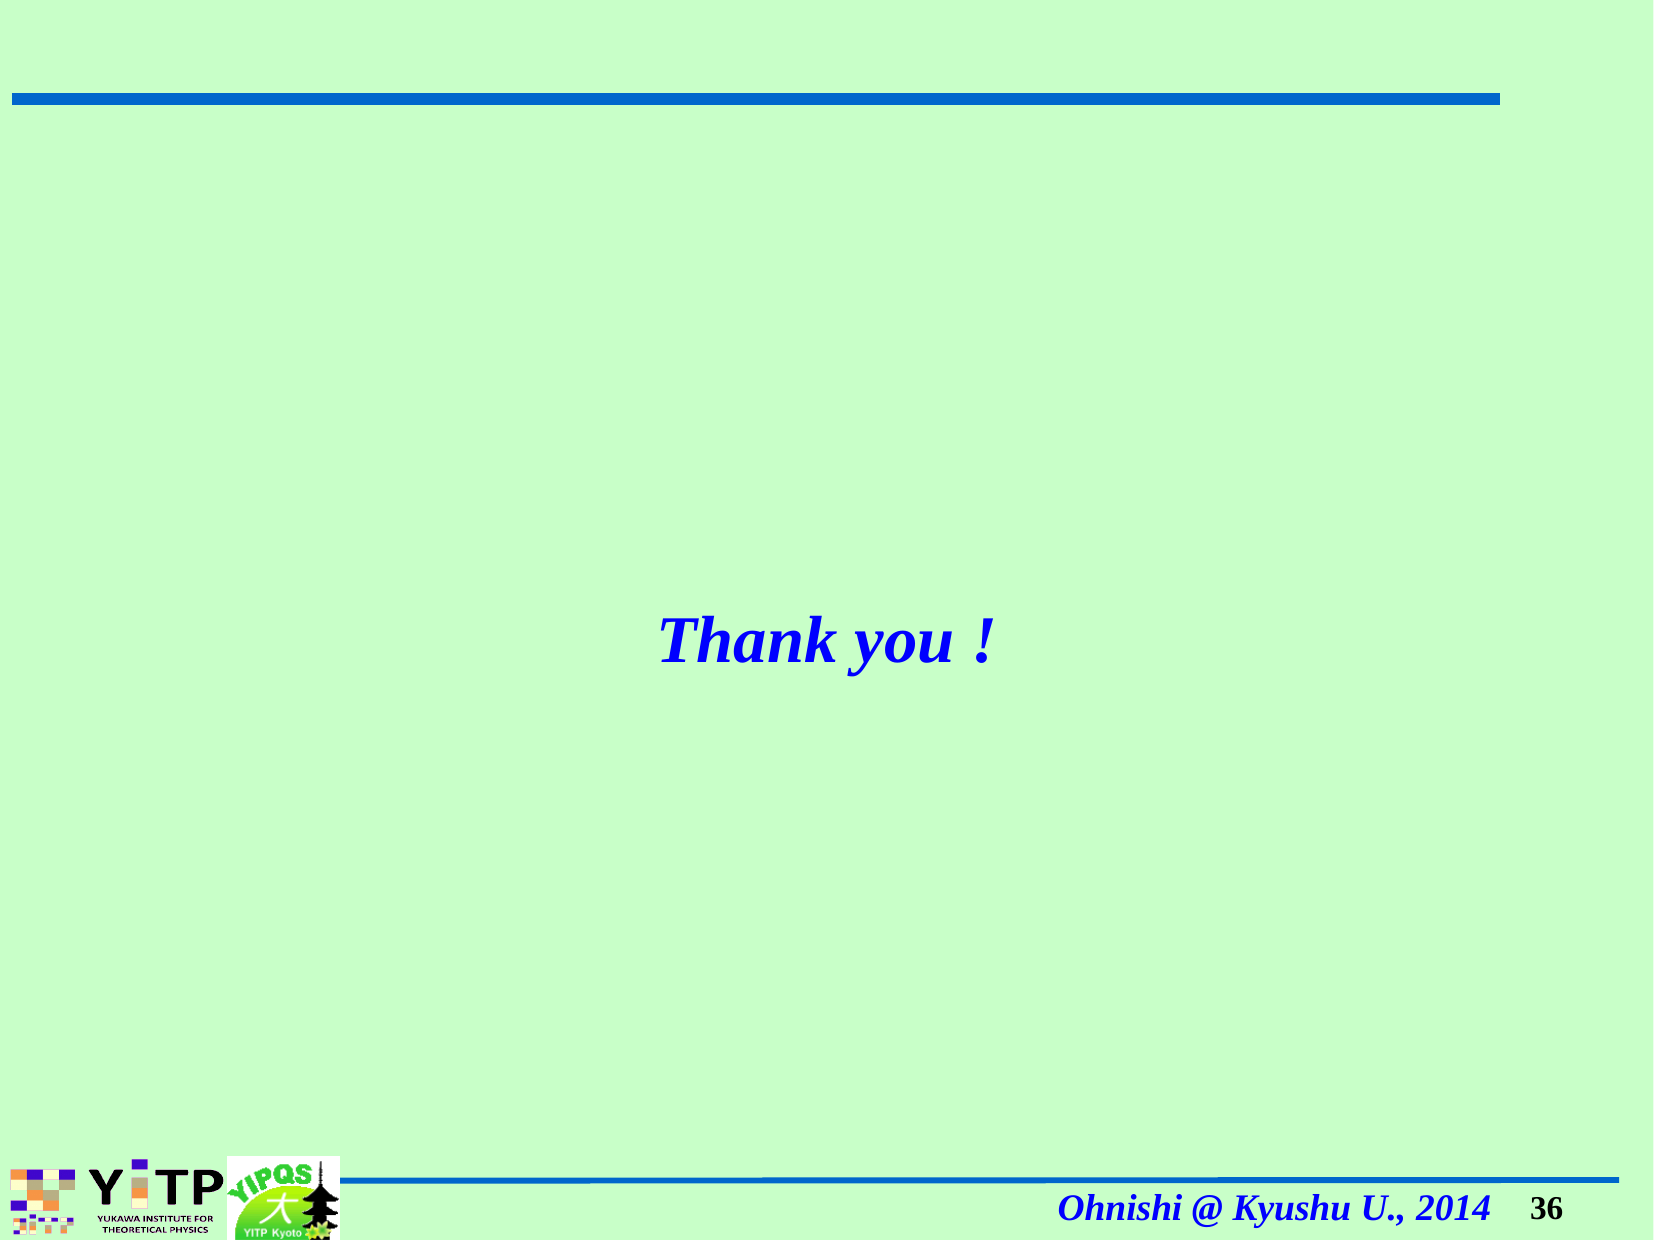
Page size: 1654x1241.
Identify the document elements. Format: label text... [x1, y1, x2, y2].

picture [0, 1154, 340, 1241]
title Thank you ! [0, 590, 1654, 689]
